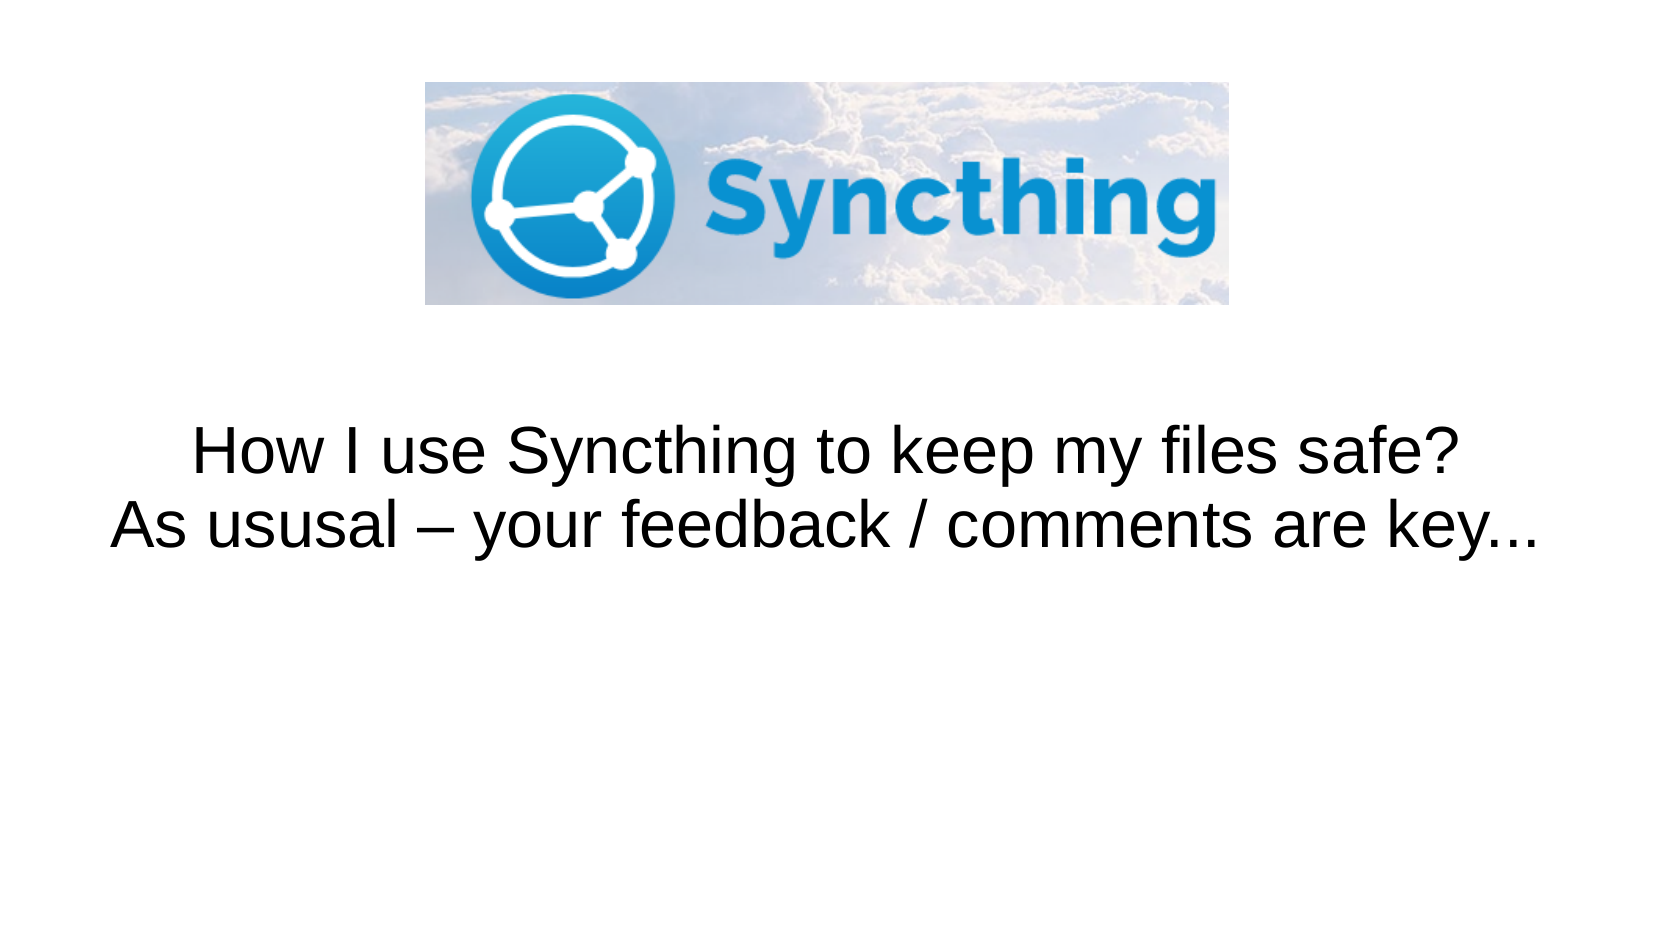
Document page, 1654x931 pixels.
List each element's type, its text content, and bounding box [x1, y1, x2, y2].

subtitle How I use Syncthing to keep my files safe? As ususal – your feedback / comments are key... [82, 217, 1571, 758]
picture [425, 82, 1229, 305]
